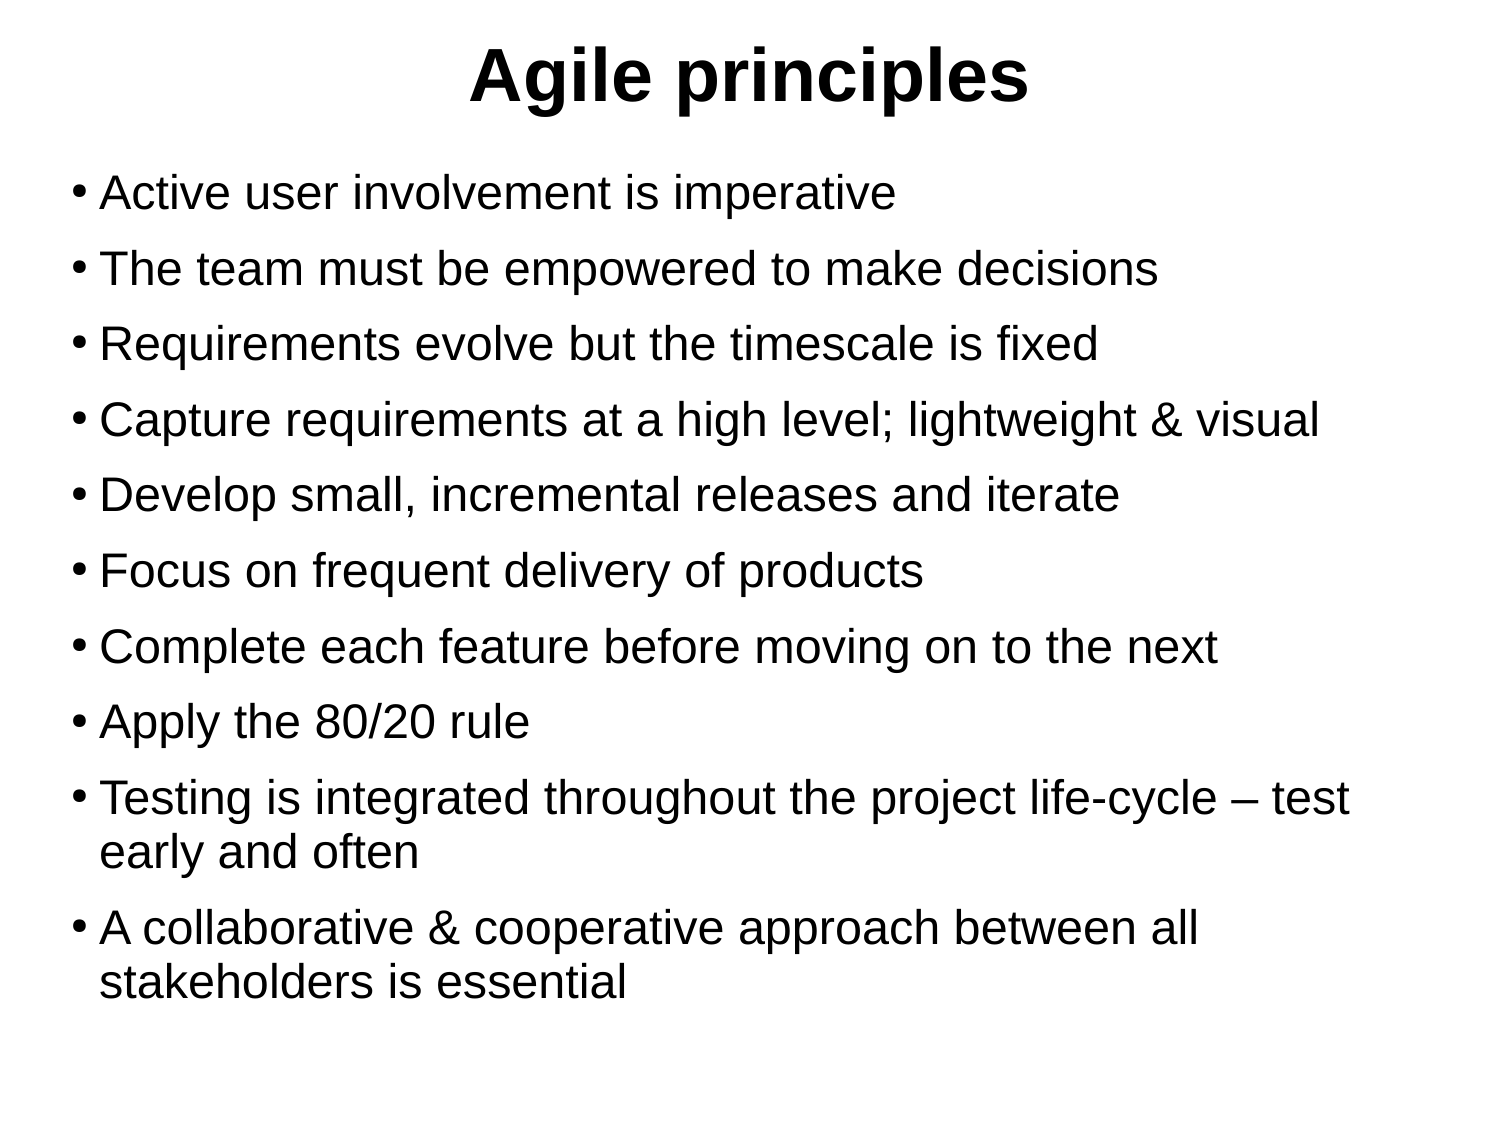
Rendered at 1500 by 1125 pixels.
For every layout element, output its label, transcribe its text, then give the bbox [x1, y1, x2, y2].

list Active user involvement is imperative The team must be empowered to make decisions Requirements evolve but the timescale is fixed Capture requirements at a high level; lightweight & visual Develop small, incremental releases and iterate Focus on frequent delivery of products Complete each feature before moving on to the next Apply the 80/20 rule Testing is integrated throughout the project life-cycle – test early and often A collaborative & cooperative approach between all stakeholders is essential [70, 165, 1461, 1016]
title Agile principles [75, 9, 1425, 142]
